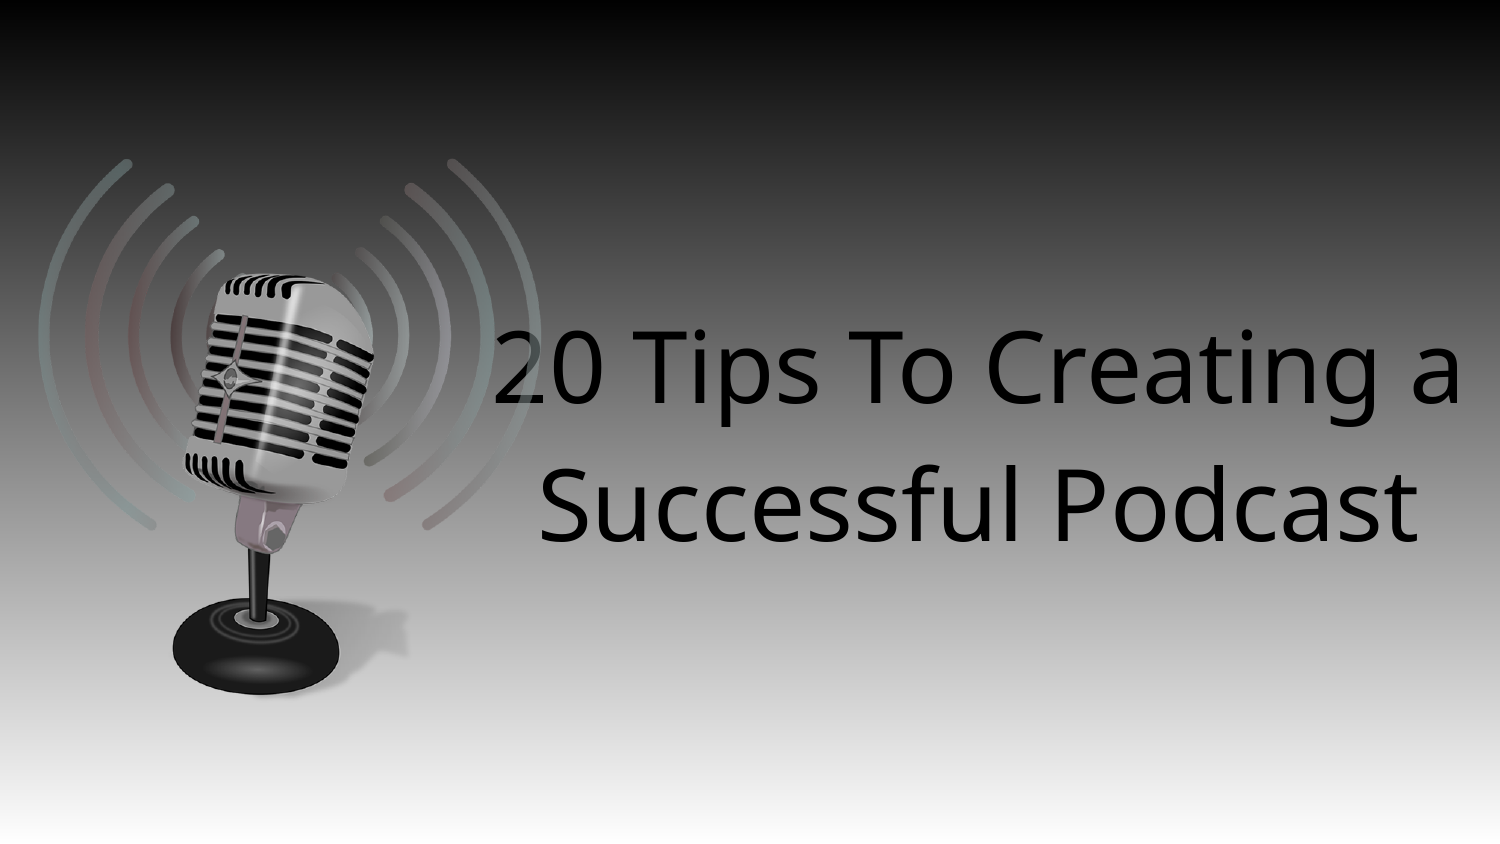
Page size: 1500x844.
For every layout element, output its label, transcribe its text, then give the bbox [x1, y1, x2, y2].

picture [0, 127, 597, 716]
text_box 20 Tips To Creating a Successful Podcast [597, 271, 1500, 573]
